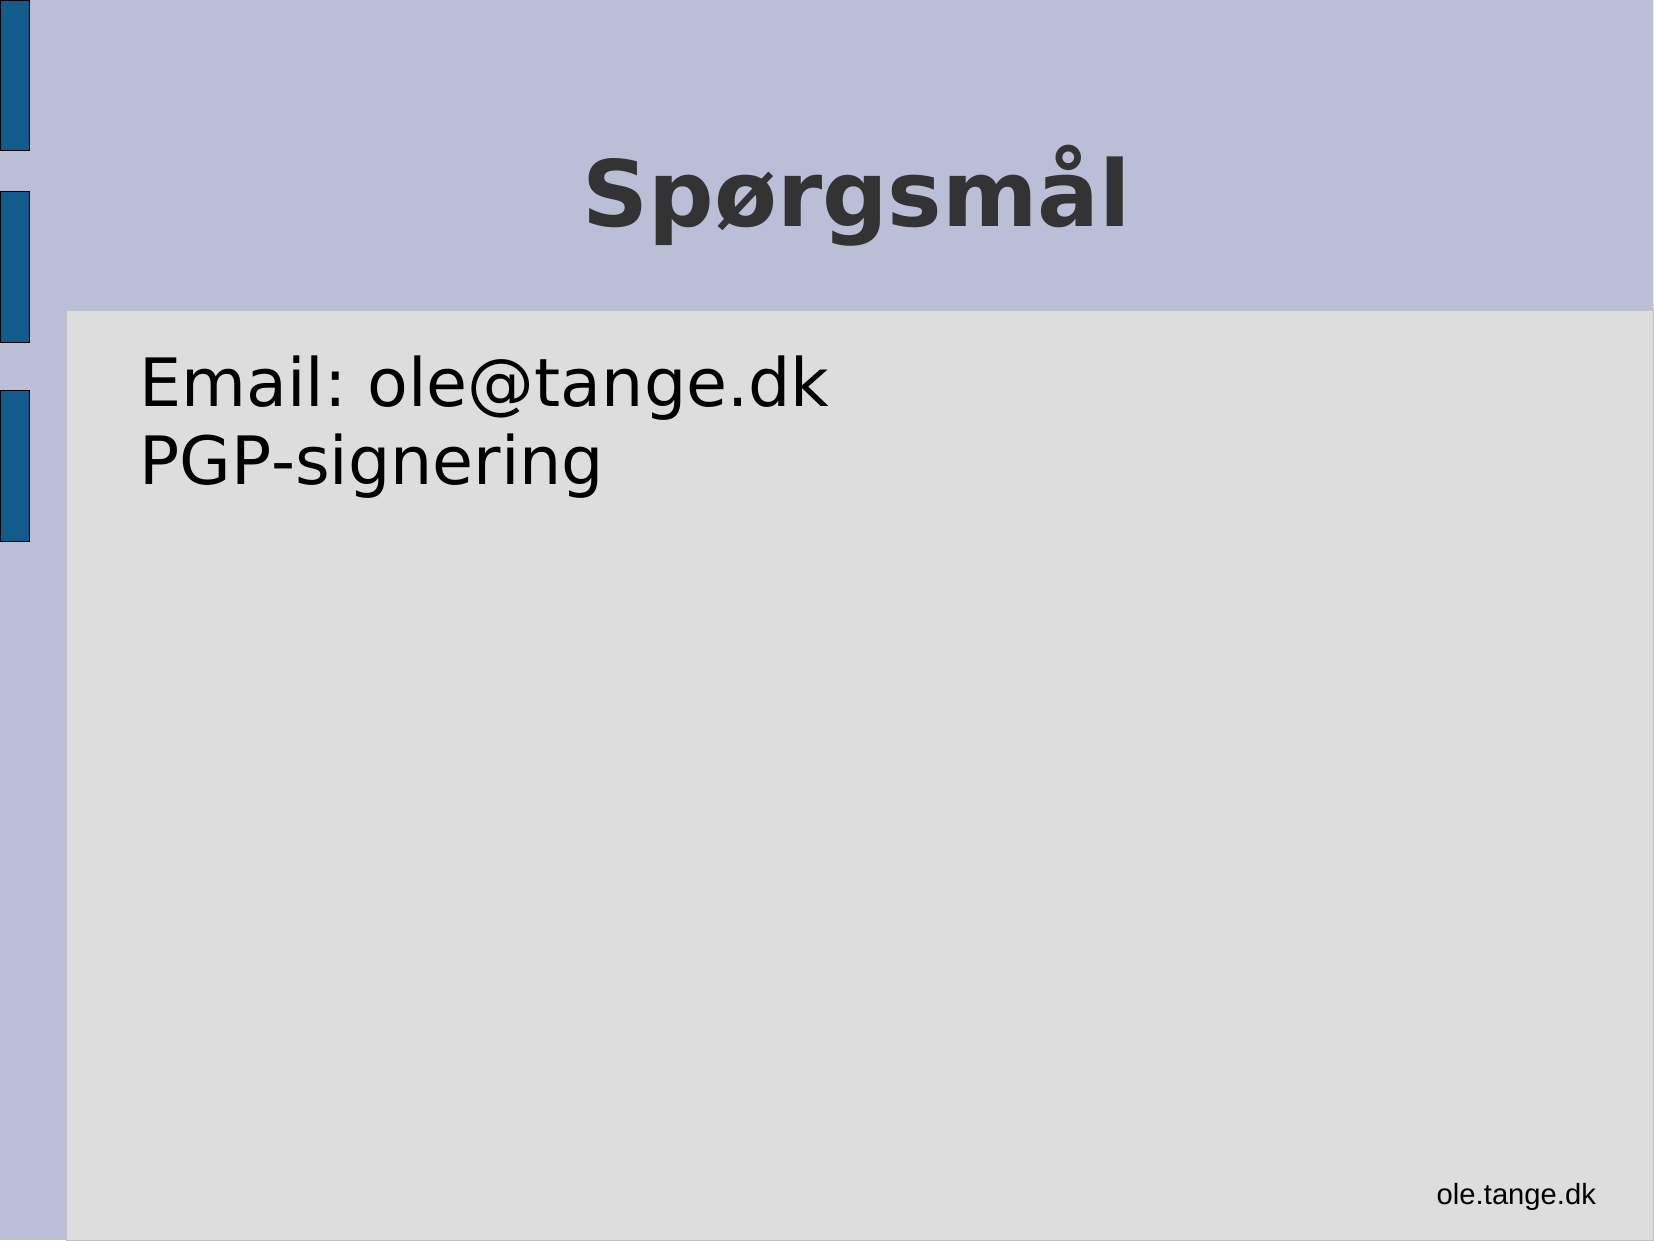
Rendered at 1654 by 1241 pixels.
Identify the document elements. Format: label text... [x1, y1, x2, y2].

title Spørgsmål [121, 91, 1534, 299]
list Email: ole@tange.dk PGP-signering [121, 344, 1534, 1127]
